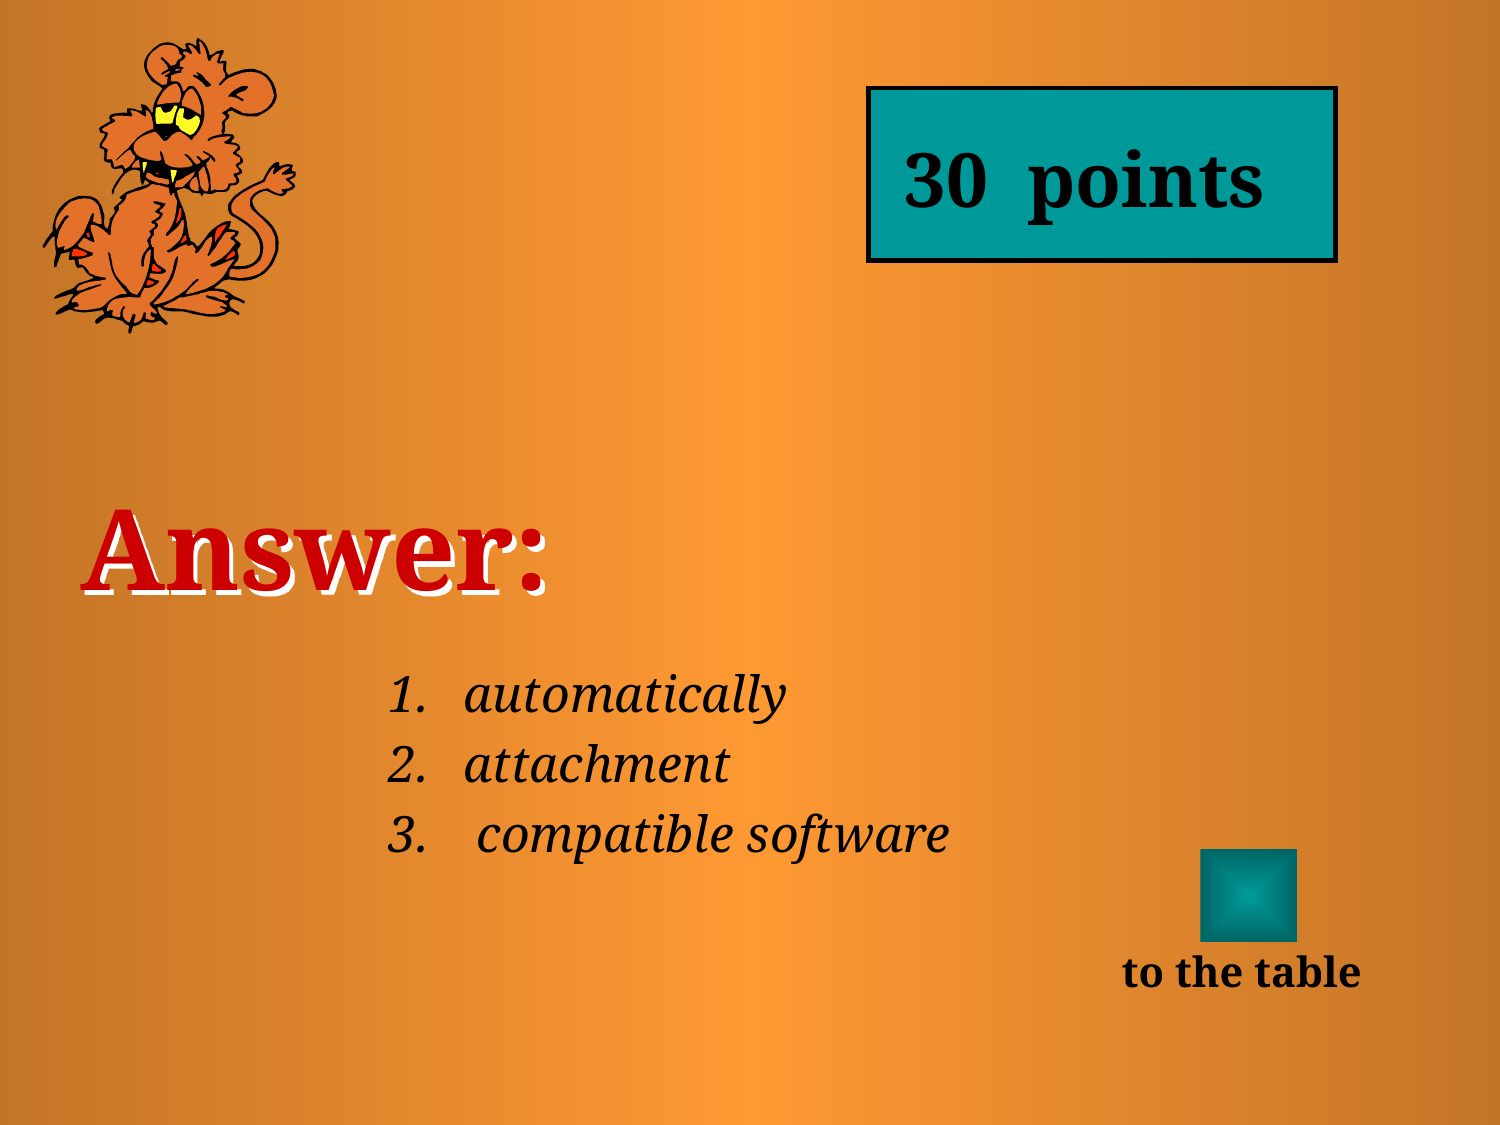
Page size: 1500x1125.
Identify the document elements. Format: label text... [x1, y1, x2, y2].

text_box 30 points [890, 124, 1303, 230]
text_box to the table [1067, 938, 1416, 1004]
text_box [868, 87, 1336, 261]
text_box [1200, 849, 1297, 942]
title Answer: [65, 452, 1416, 640]
text_box automatically attachment compatible software [224, 654, 1275, 870]
